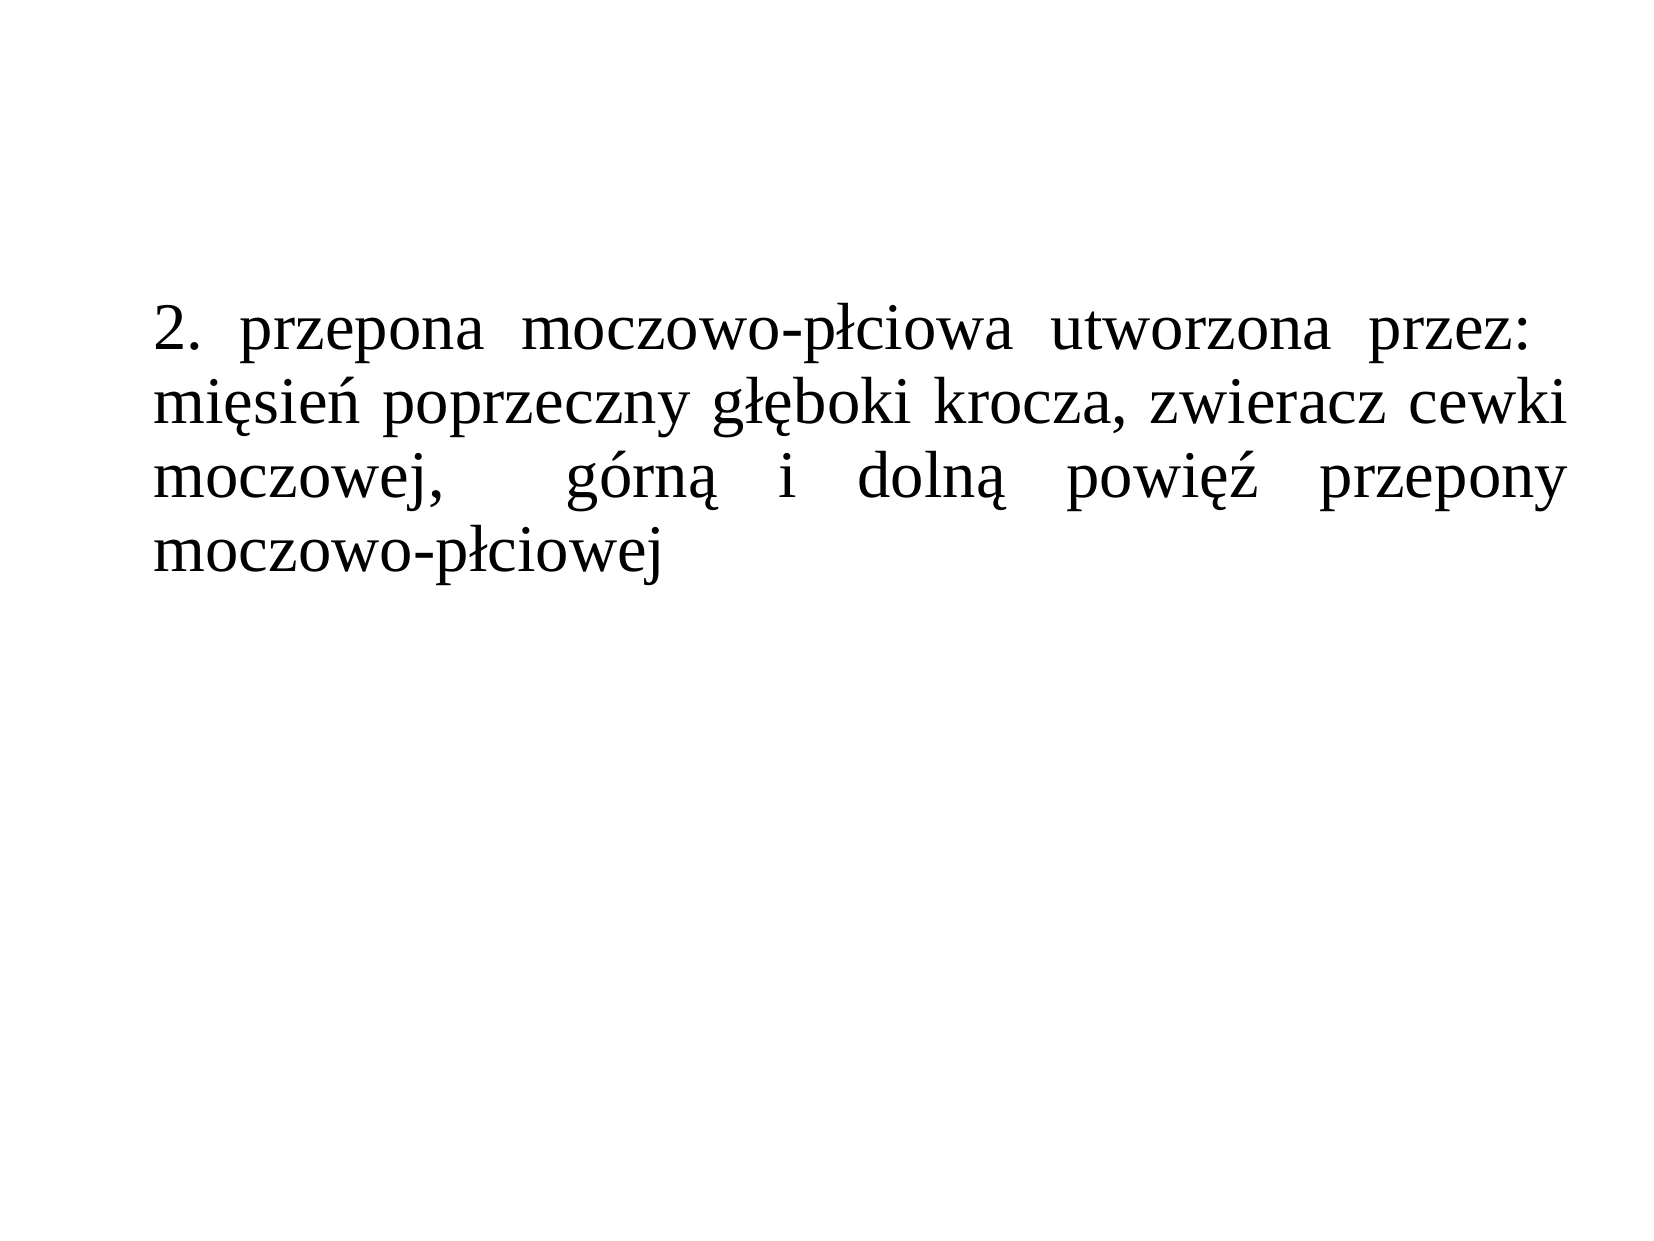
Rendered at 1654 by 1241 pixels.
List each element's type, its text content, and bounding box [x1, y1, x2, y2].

list 2. przepona moczowo-płciowa utworzona przez: mięsień poprzeczny głęboki krocza, zwieracz cewki moczowej, górną i dolną powięź przepony moczowo-płciowej [82, 290, 1571, 1109]
